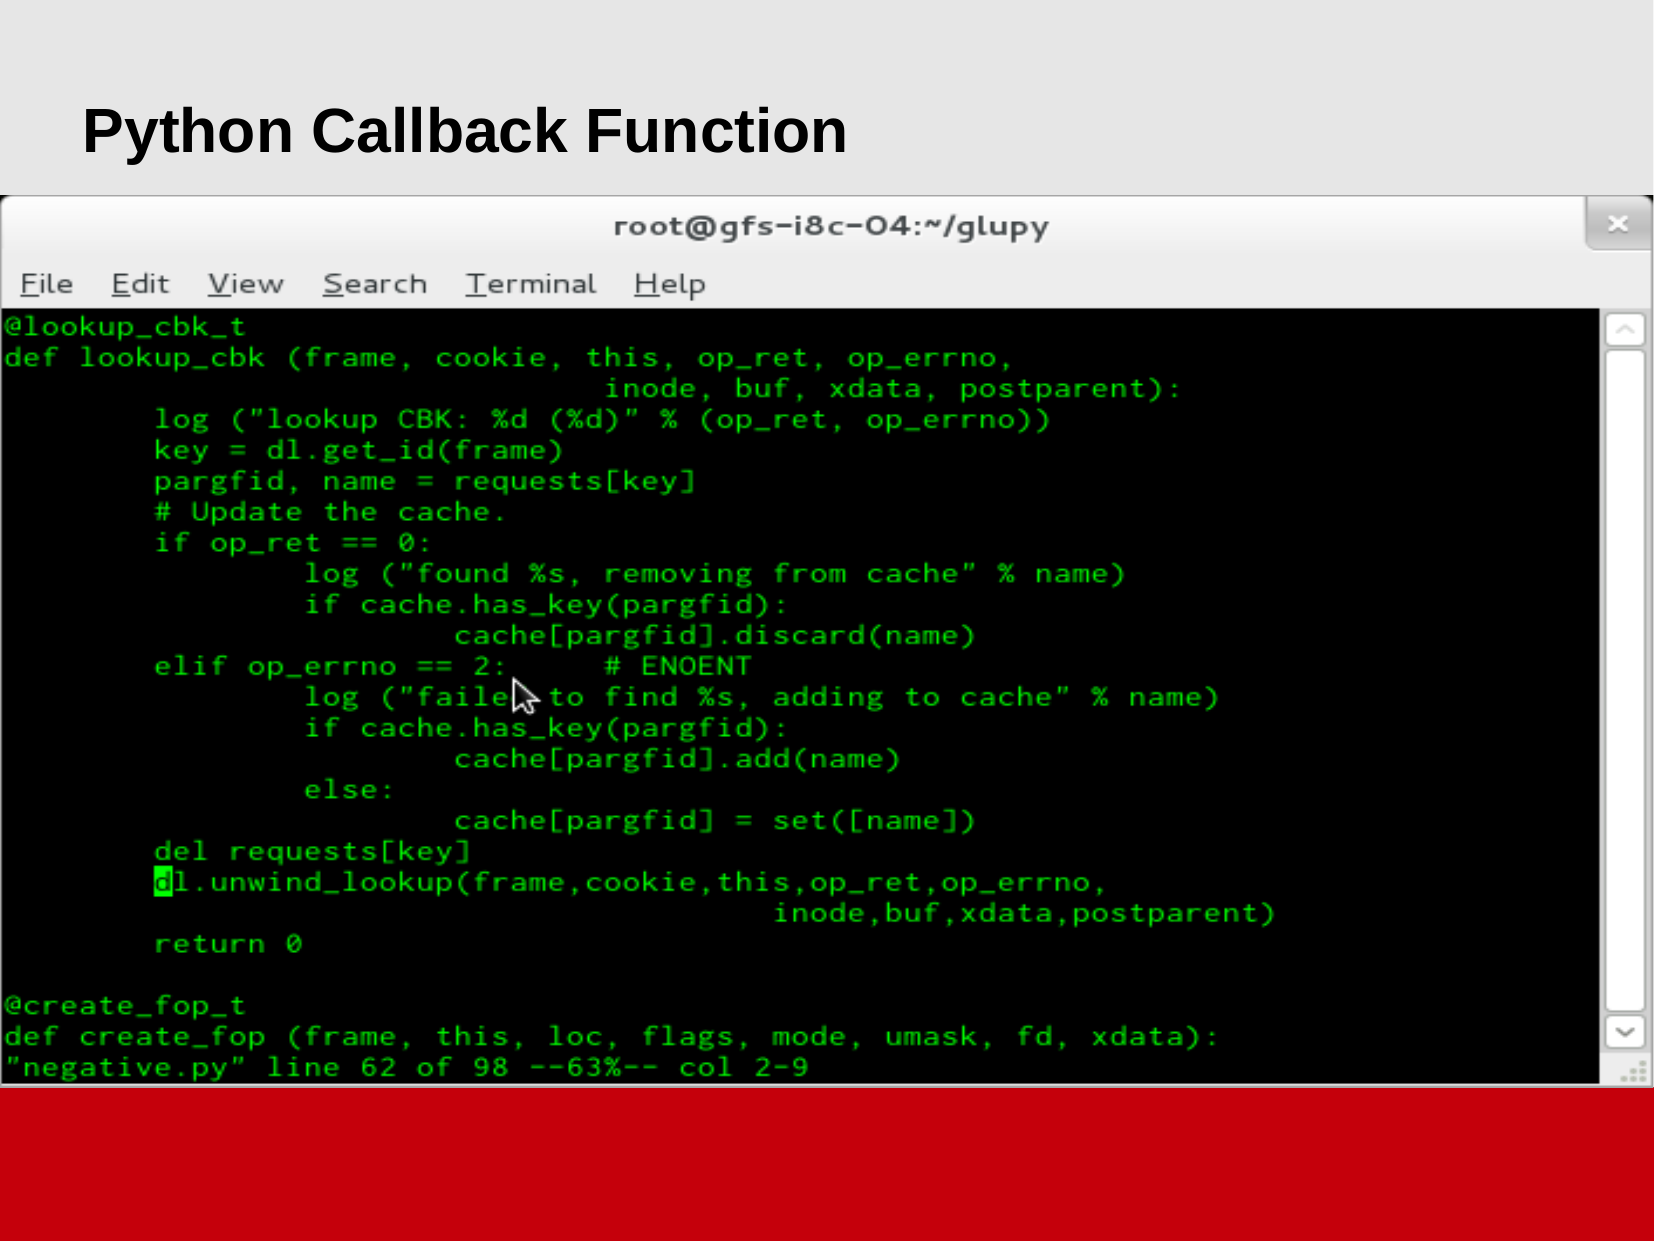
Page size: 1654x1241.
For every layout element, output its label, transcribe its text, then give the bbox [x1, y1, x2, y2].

picture [0, 195, 1654, 1088]
title Python Callback Function [82, 37, 1571, 195]
